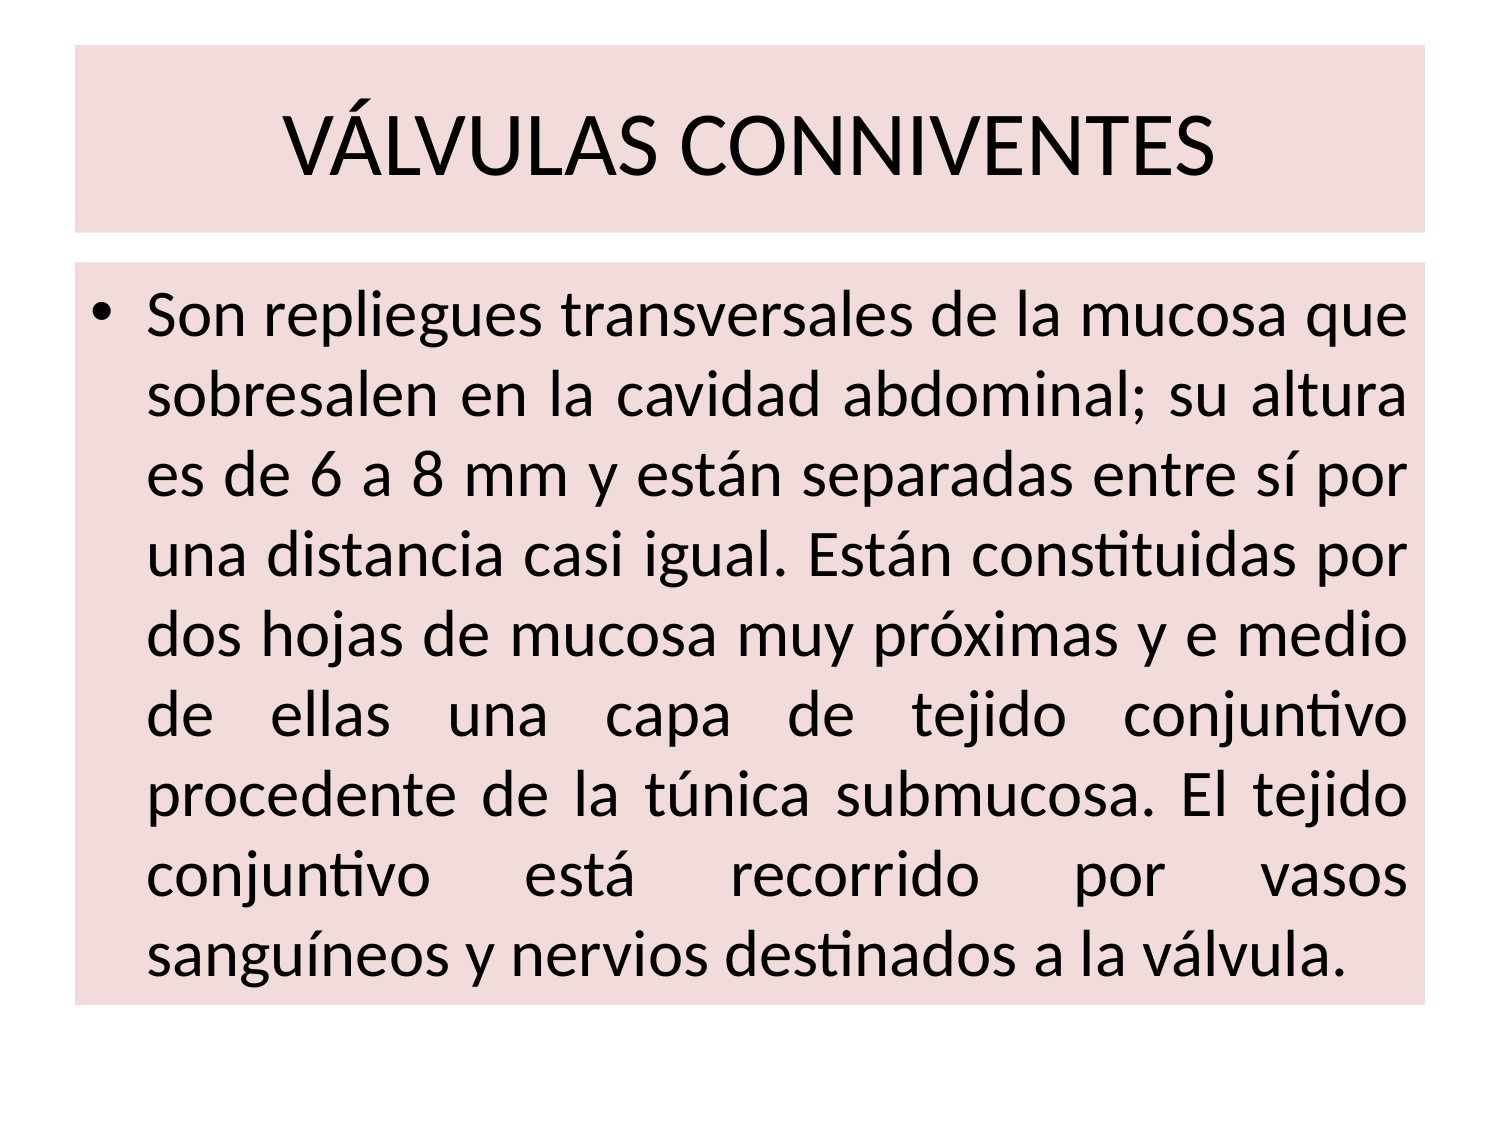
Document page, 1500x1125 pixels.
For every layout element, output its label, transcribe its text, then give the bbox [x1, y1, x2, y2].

list Son repliegues transversales de la mucosa que sobresalen en la cavidad abdominal; su altura es de 6 a 8 mm y están separadas entre sí por una distancia casi igual. Están constituidas por dos hojas de mucosa muy próximas y e medio de ellas una capa de tejido conjuntivo procedente de la túnica submucosa. El tejido conjuntivo está recorrido por vasos sanguíneos y nervios destinados a la válvula. [75, 262, 1425, 1005]
title VÁLVULAS CONNIVENTES [75, 45, 1425, 233]
